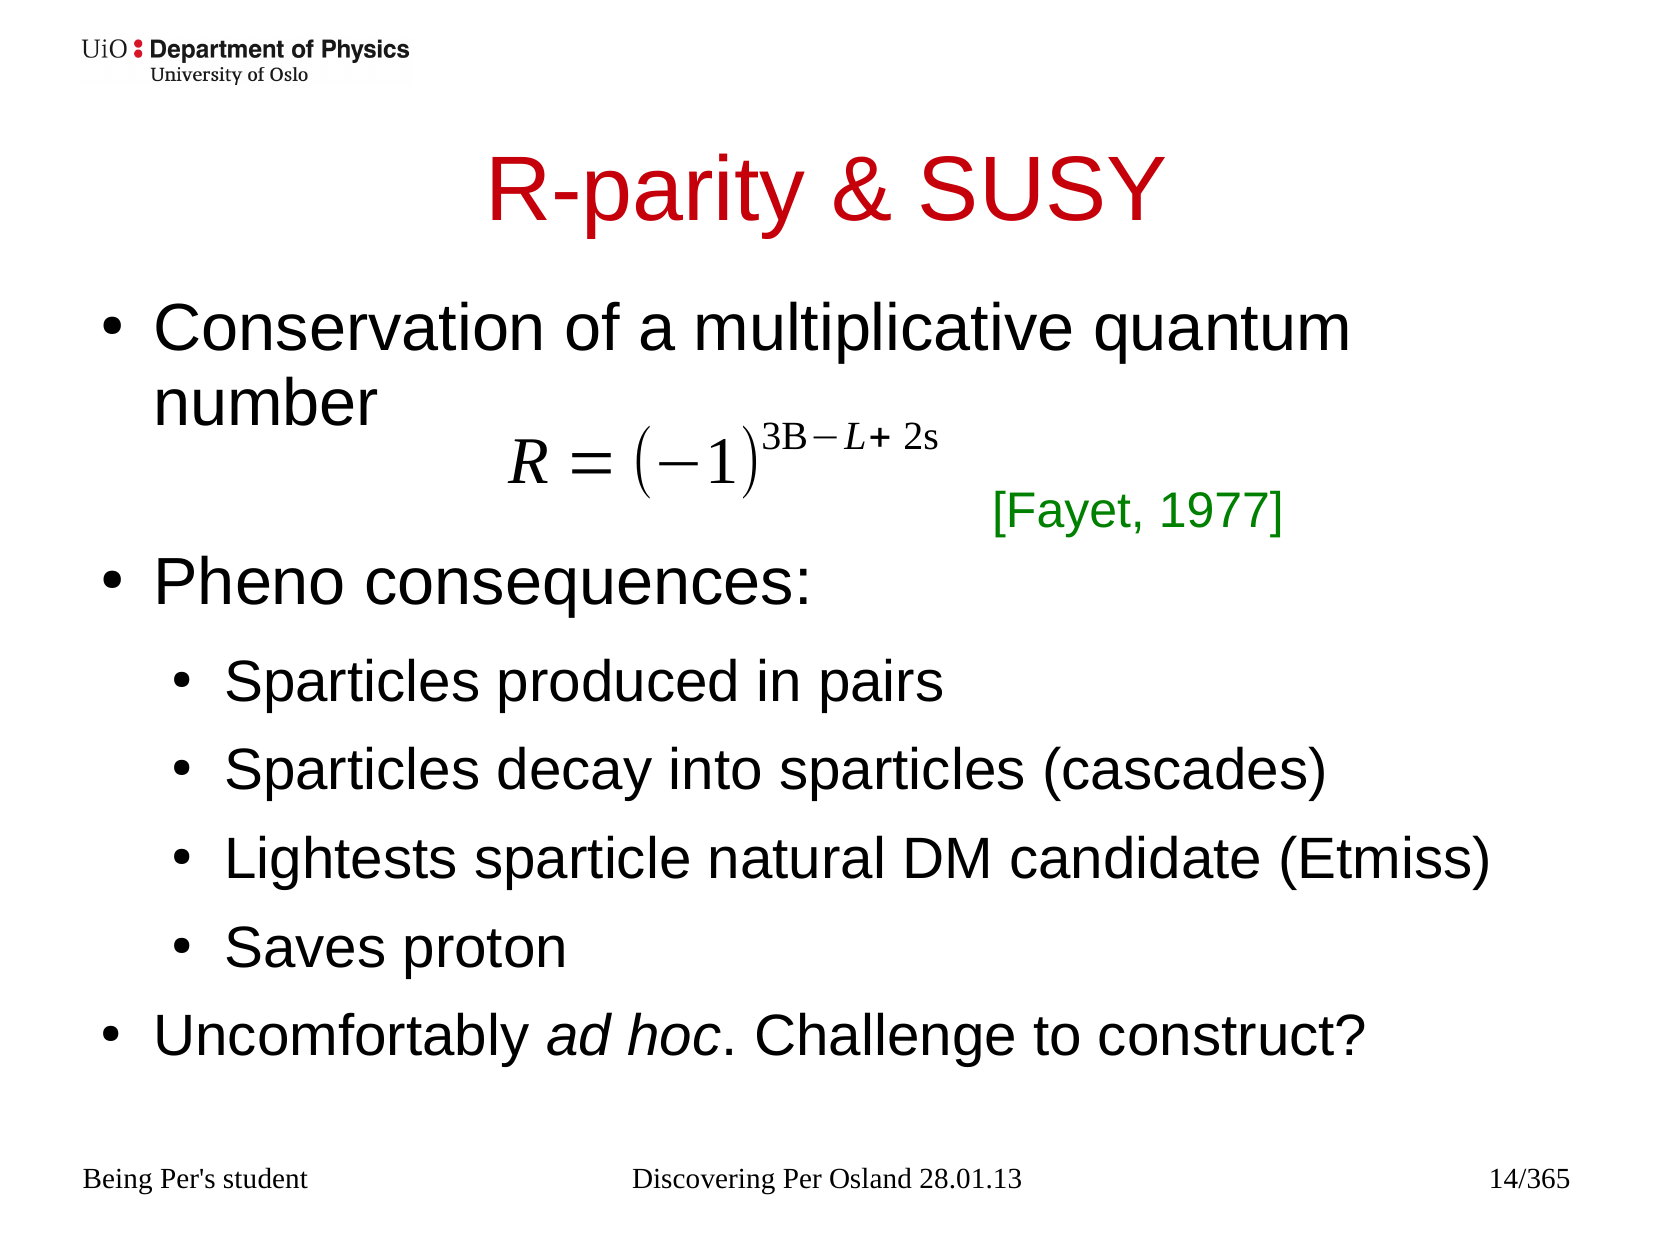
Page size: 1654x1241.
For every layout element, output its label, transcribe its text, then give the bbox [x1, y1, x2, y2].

chart [497, 413, 945, 502]
picture [80, 37, 413, 86]
text_box [Fayet, 1977] [977, 469, 1300, 545]
title R-parity & SUSY [82, 84, 1571, 290]
list Conservation of a multiplicative quantum number Pheno consequences: Sparticles produced in pairs Sparticles decay into sparticles (cascades) Lightests sparticle natural DM candidate (Etmiss) Saves proton Uncomfortably ad hoc. Challenge to construct? [82, 290, 1576, 1094]
